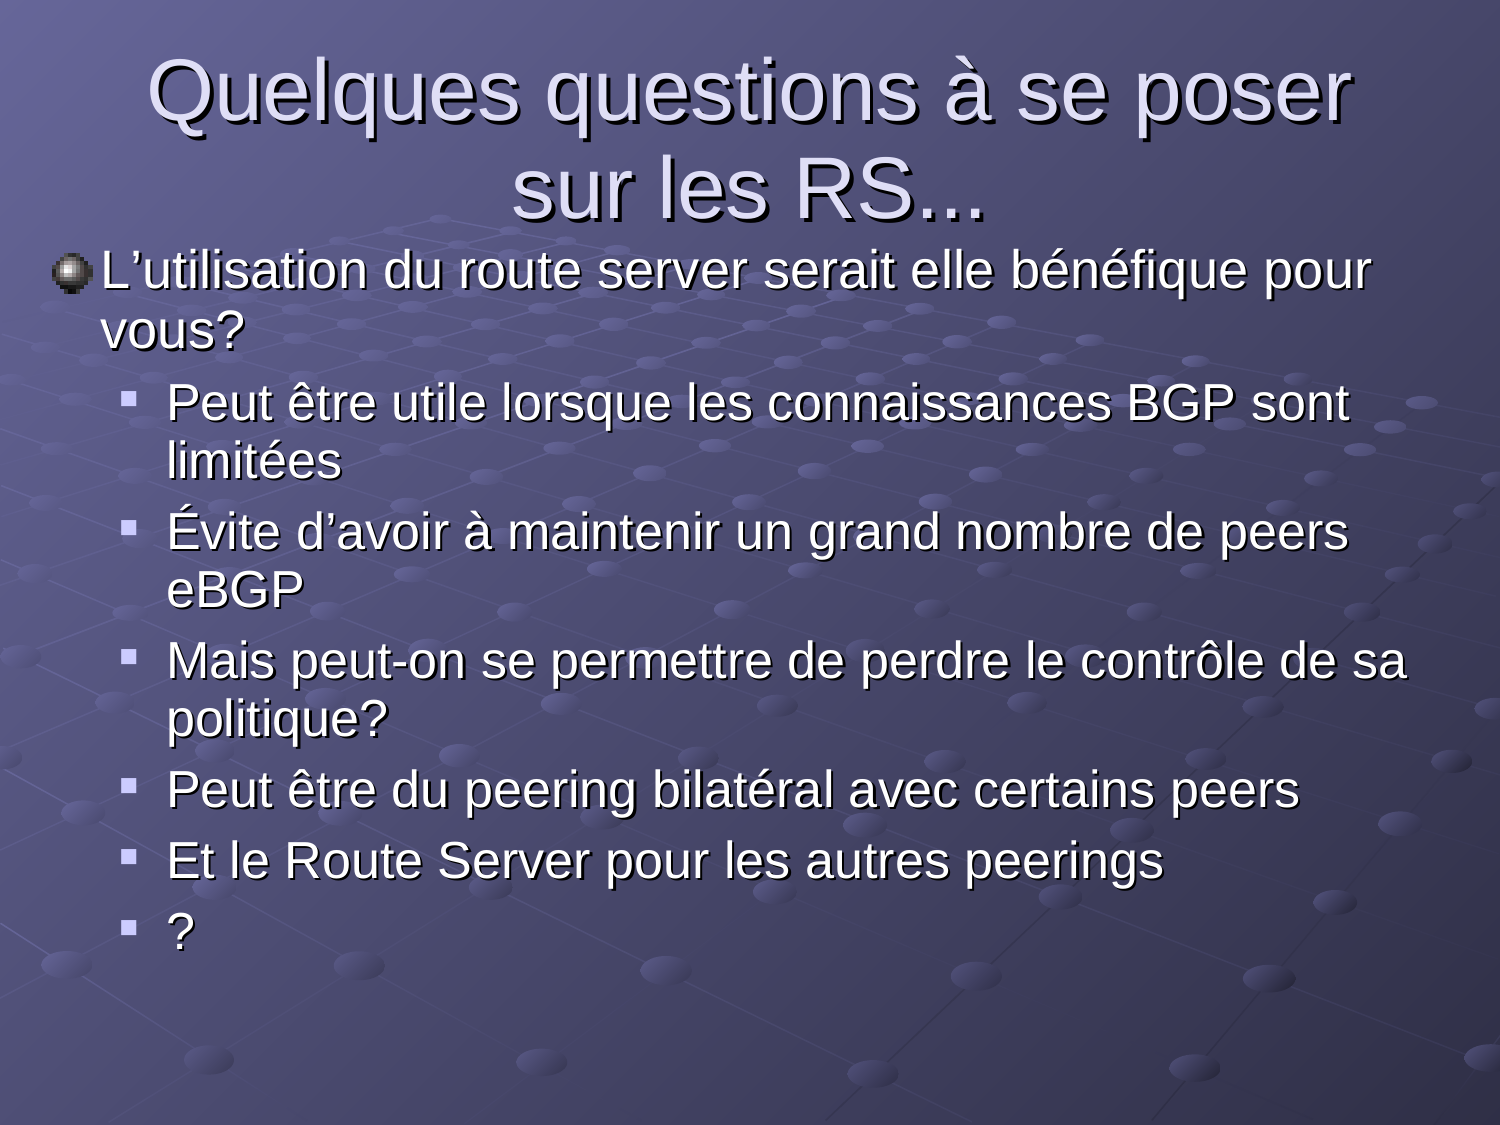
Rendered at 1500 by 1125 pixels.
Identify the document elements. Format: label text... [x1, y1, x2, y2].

list L’utilisation du route server serait elle bénéfique pour vous? Peut être utile lorsque les connaissances BGP sont limitées Évite d’avoir à maintenir un grand nombre de peers eBGP Mais peut-on se permettre de perdre le contrôle de sa politique? Peut être du peering bilatéral avec certains peers Et le Route Server pour les autres peerings ? [29, 231, 1471, 1071]
title Quelques questions à se poser sur les RS... [75, 26, 1426, 231]
